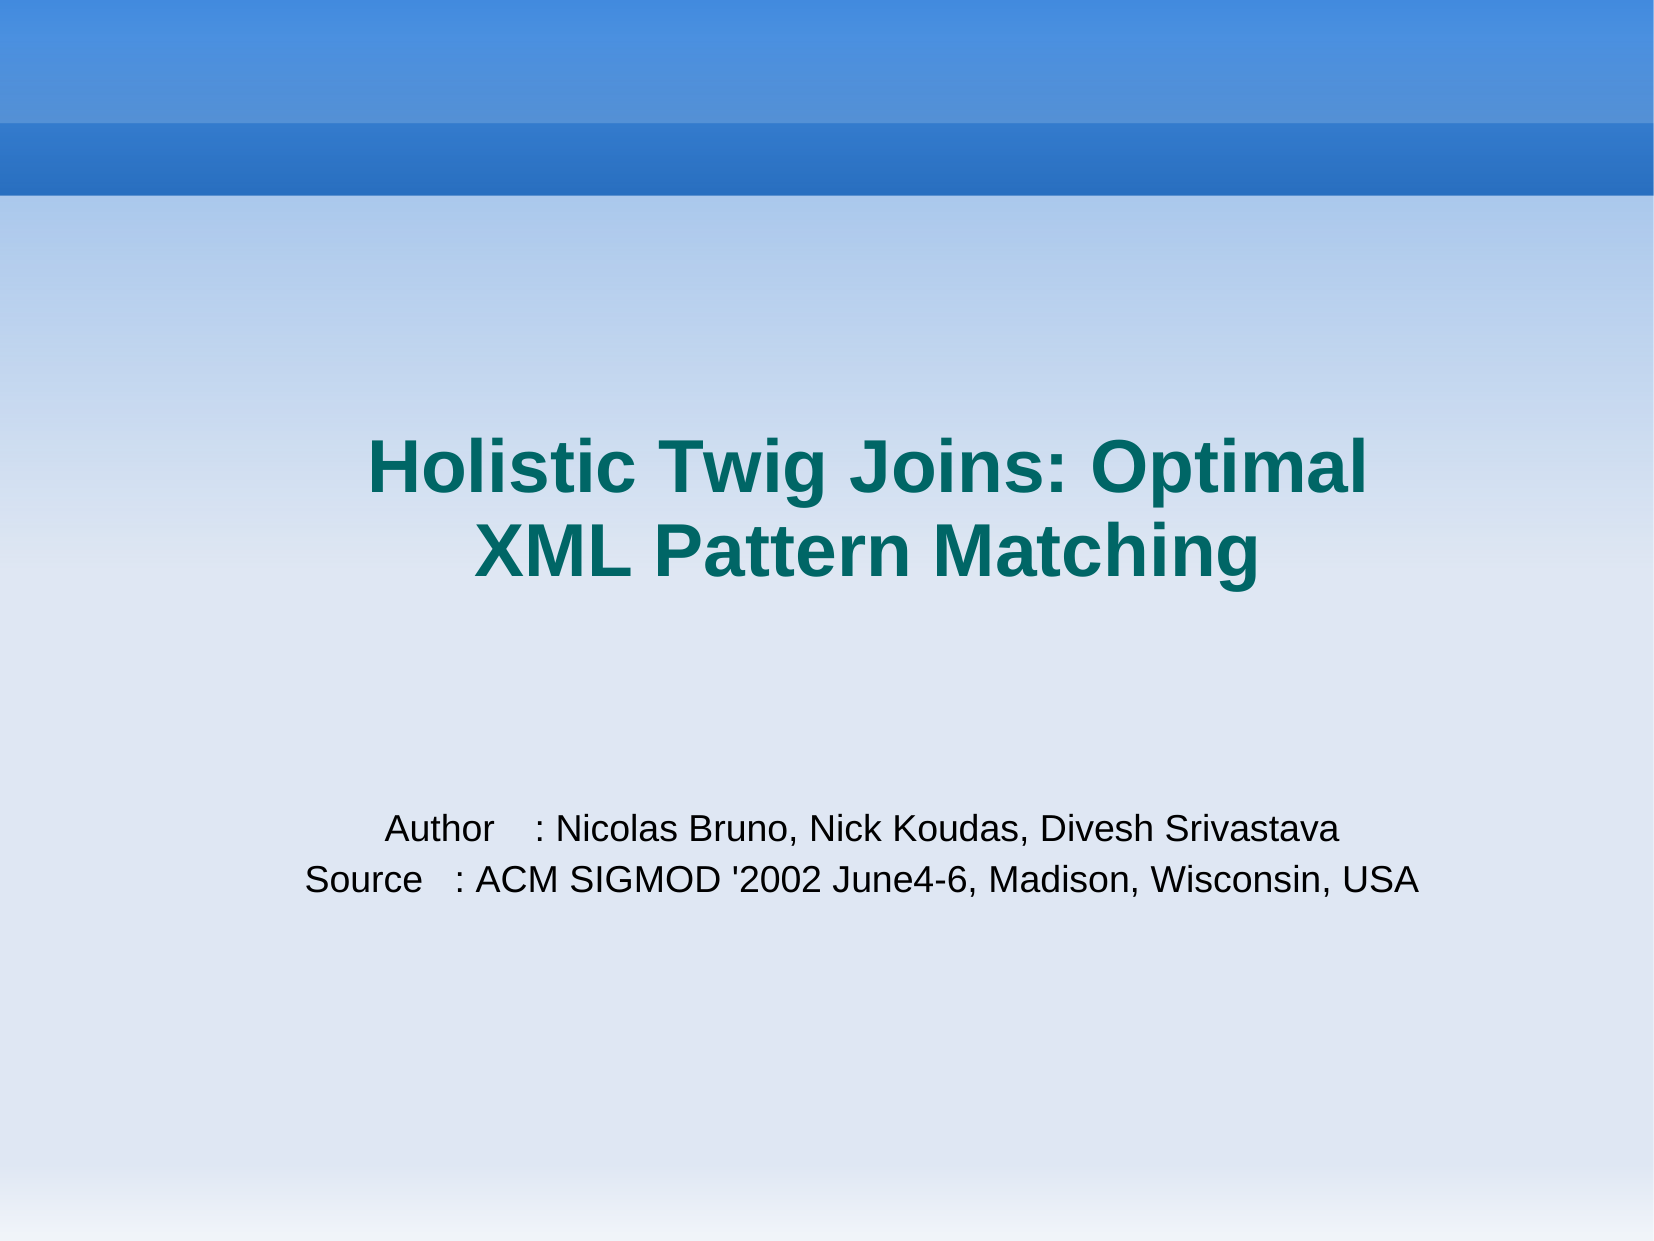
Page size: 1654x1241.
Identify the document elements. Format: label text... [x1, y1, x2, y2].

picture [0, 0, 1654, 1241]
subtitle Author : Nicolas Bruno, Nick Koudas, Divesh Srivastava Source : ACM SIGMOD '2002 June4-6, Madison, Wisconsin, USA [224, 799, 1501, 1088]
title Holistic Twig Joins: Optimal XML Pattern Matching [274, 375, 1463, 601]
